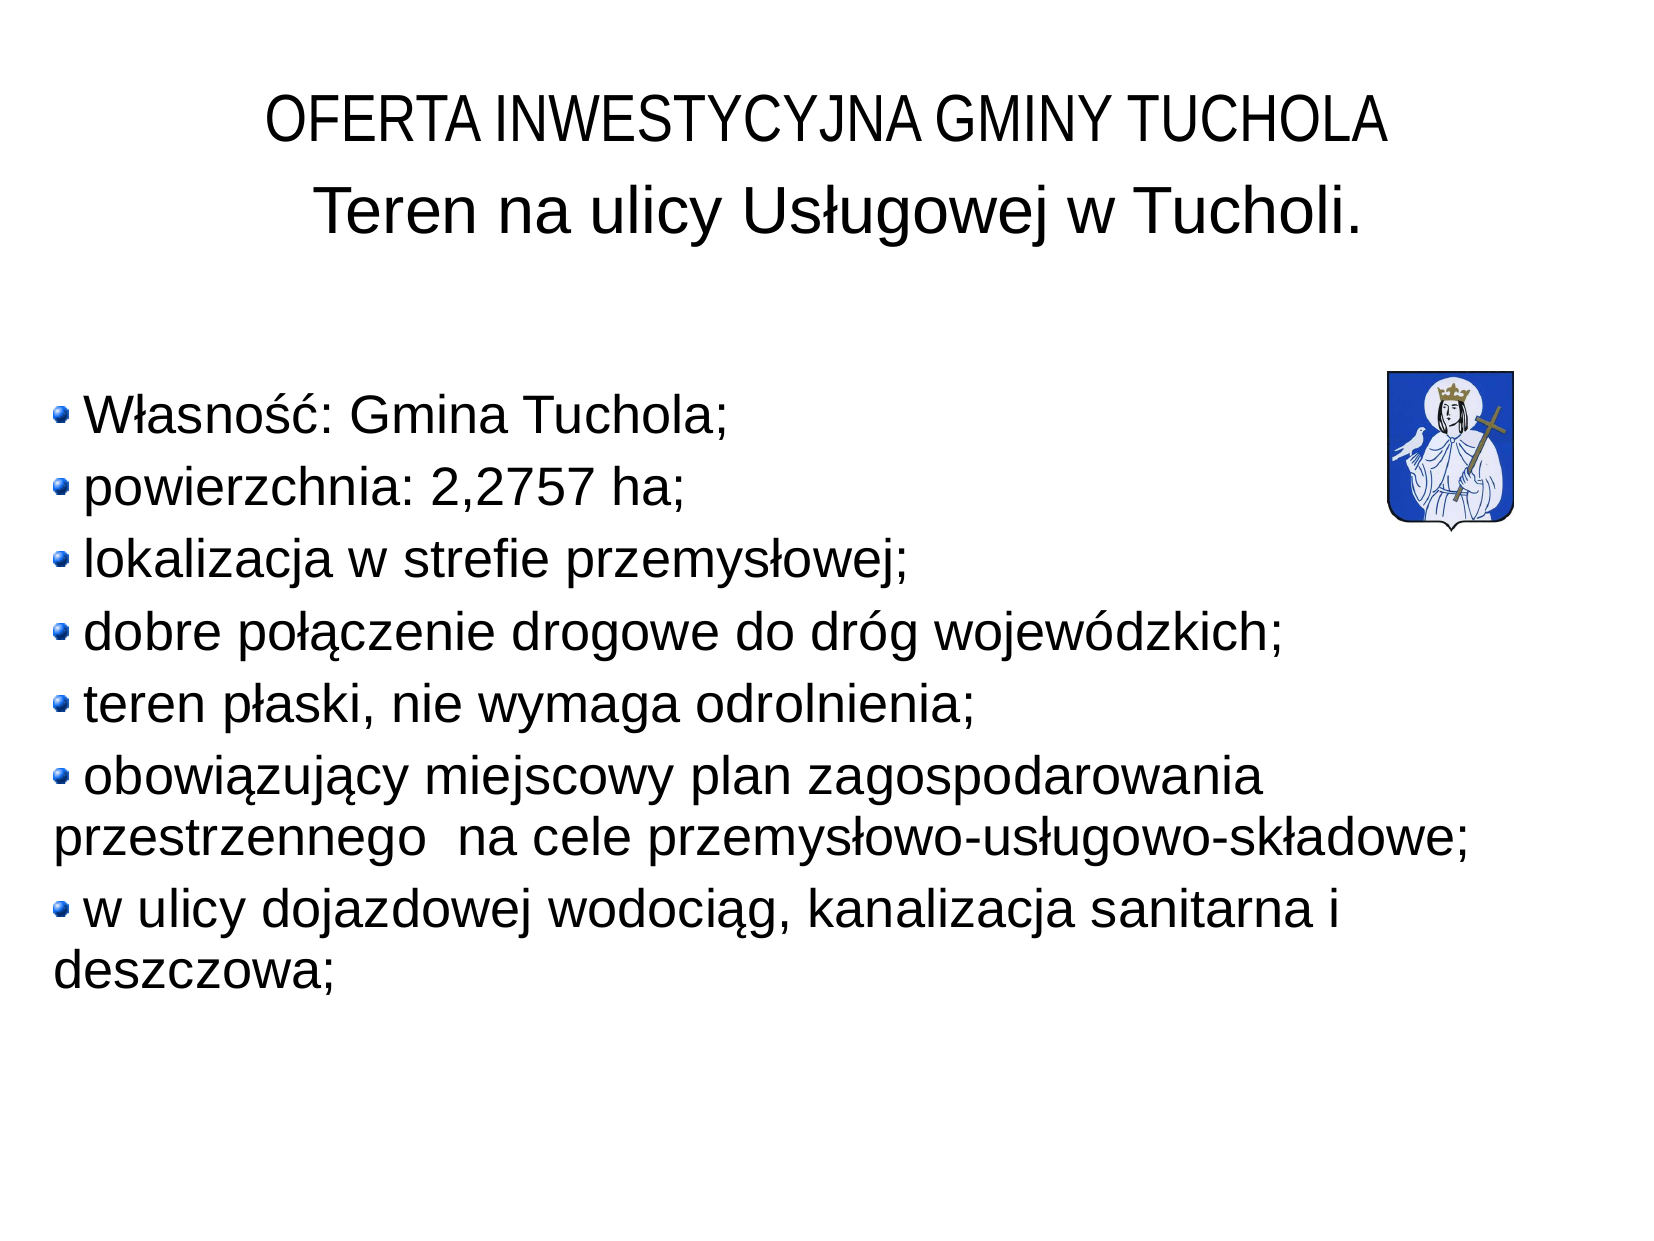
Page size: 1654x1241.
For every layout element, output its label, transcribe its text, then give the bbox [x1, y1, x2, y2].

text_box Własność: Gmina Tuchola; powierzchnia: 2,2757 ha; lokalizacja w strefie przemysłowej; dobre połączenie drogowe do dróg wojewódzkich; teren płaski, nie wymaga odrolnienia; obowiązujący miejscowy plan zagospodarowania przestrzennego na cele przemysłowo-usługowo-składowe; w ulicy dojazdowej wodociąg, kanalizacja sanitarna i deszczowa; [53, 295, 1565, 1152]
picture [1387, 371, 1514, 532]
subtitle Teren na ulicy Usługowej w Tucholi. [82, 173, 1595, 300]
title OFERTA INWESTYCYJNA GMINY TUCHOLA [82, 56, 1571, 173]
